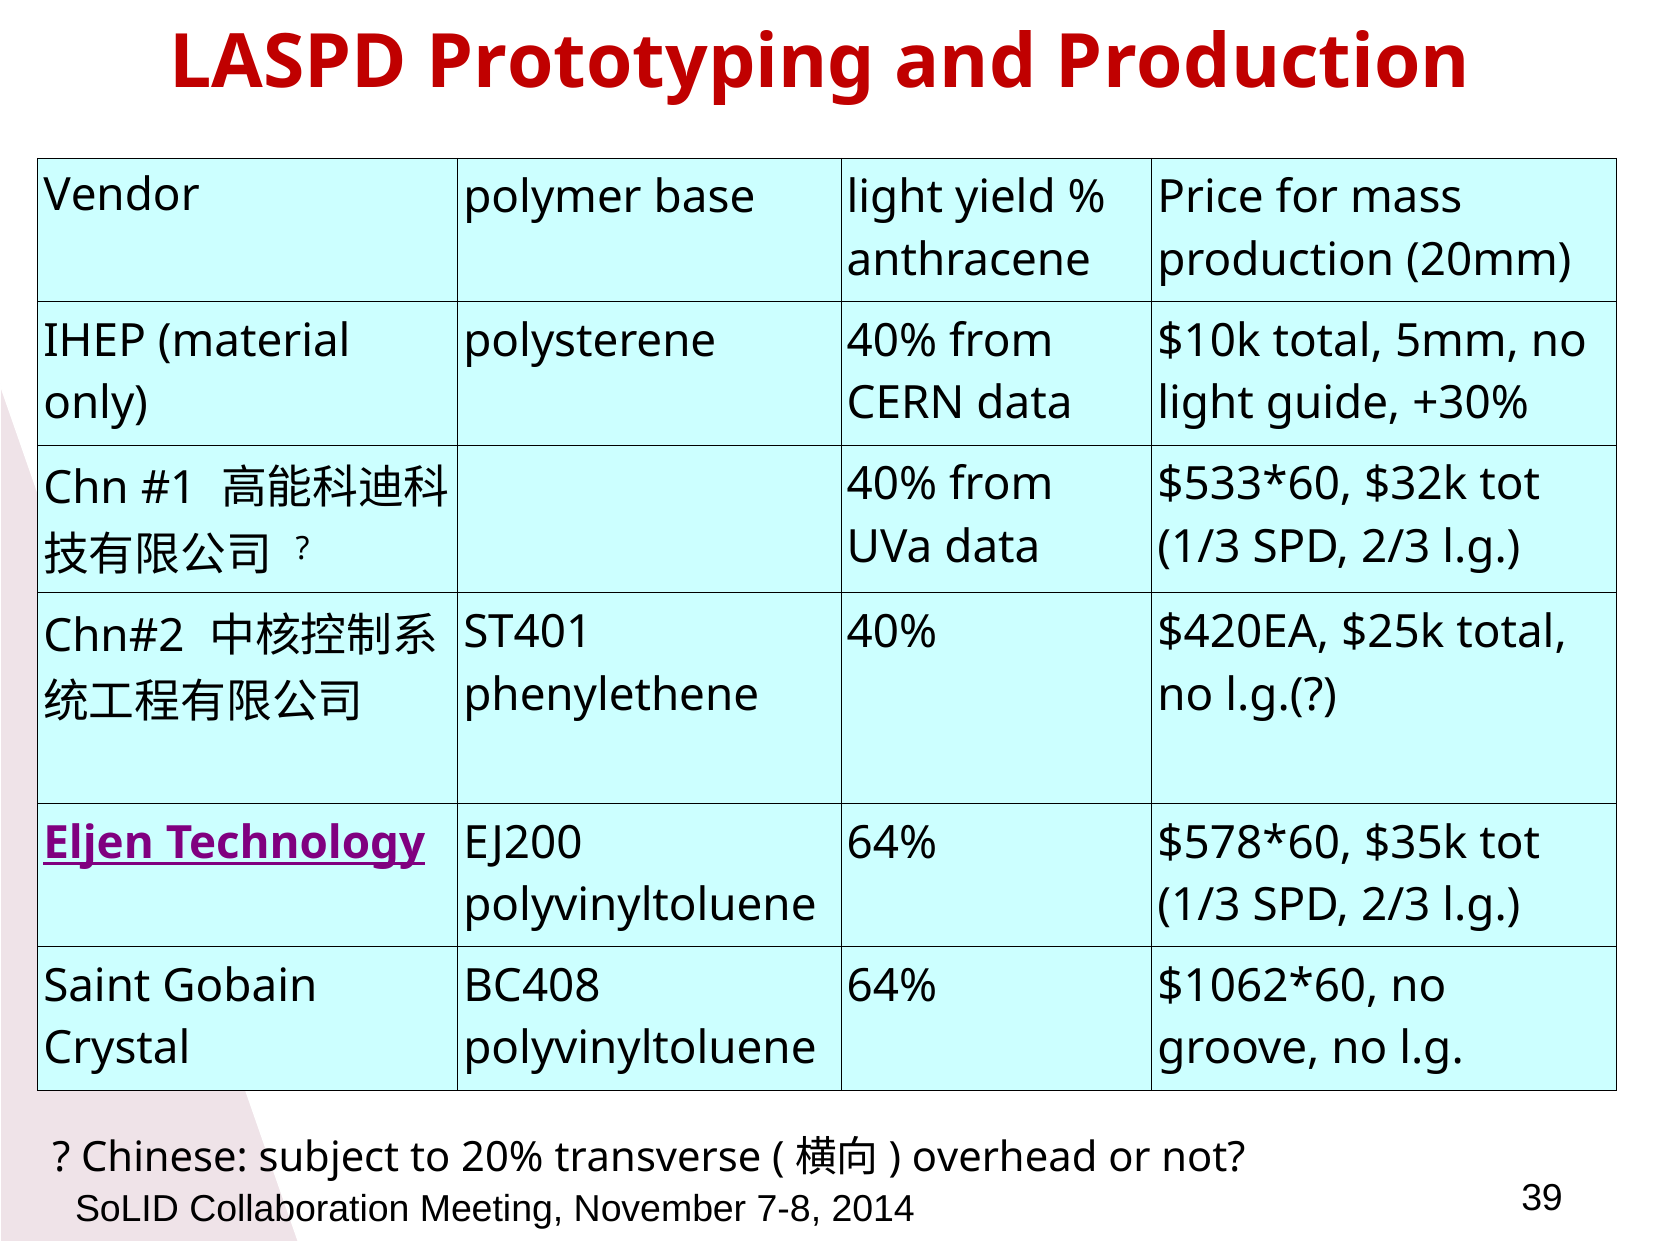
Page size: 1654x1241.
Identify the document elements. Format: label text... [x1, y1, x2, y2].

table_cell 64% [842, 804, 1151, 946]
table_cell [458, 446, 841, 592]
table_cell 40% from UVa data [842, 446, 1151, 592]
table_header polymer base [458, 159, 841, 301]
table_header Price for mass production (20mm) [1152, 159, 1616, 301]
table_cell 64% [842, 947, 1151, 1090]
table_cell Chn #1 高能科迪科技有限公司 ? [38, 446, 457, 592]
table_cell $1062*60, no groove, no l.g. [1152, 947, 1616, 1090]
table_cell $533*60, $32k tot (1/3 SPD, 2/3 l.g.) [1152, 446, 1616, 592]
table_cell polysterene [458, 302, 841, 445]
table_header Vendor [38, 159, 457, 301]
table_cell 40% from CERN data [842, 302, 1151, 445]
table_cell Saint Gobain Crystal [38, 947, 457, 1090]
table_cell Eljen Technology [38, 804, 457, 946]
table_cell $578*60, $35k tot (1/3 SPD, 2/3 l.g.) [1152, 804, 1616, 946]
title LASPD Prototyping and Production [68, 13, 1571, 152]
table_cell EJ200 polyvinyltoluene [458, 804, 841, 946]
table_cell BC408 polyvinyltoluene [458, 947, 841, 1090]
table_cell $420EA, $25k total, no l.g.(?) [1152, 593, 1616, 803]
table_cell 40% [842, 593, 1151, 803]
table_cell $10k total, 5mm, no light guide, +30% [1152, 302, 1616, 445]
table_header light yield % anthracene [842, 159, 1151, 301]
text_box ? Chinese: subject to 20% transverse (横向) overhead or not? [37, 1126, 1286, 1188]
table_cell IHEP (material only) [38, 302, 457, 445]
table_cell ST401 phenylethene [458, 593, 841, 803]
table_cell Chn#2 中核控制系统工程有限公司 [38, 593, 457, 803]
